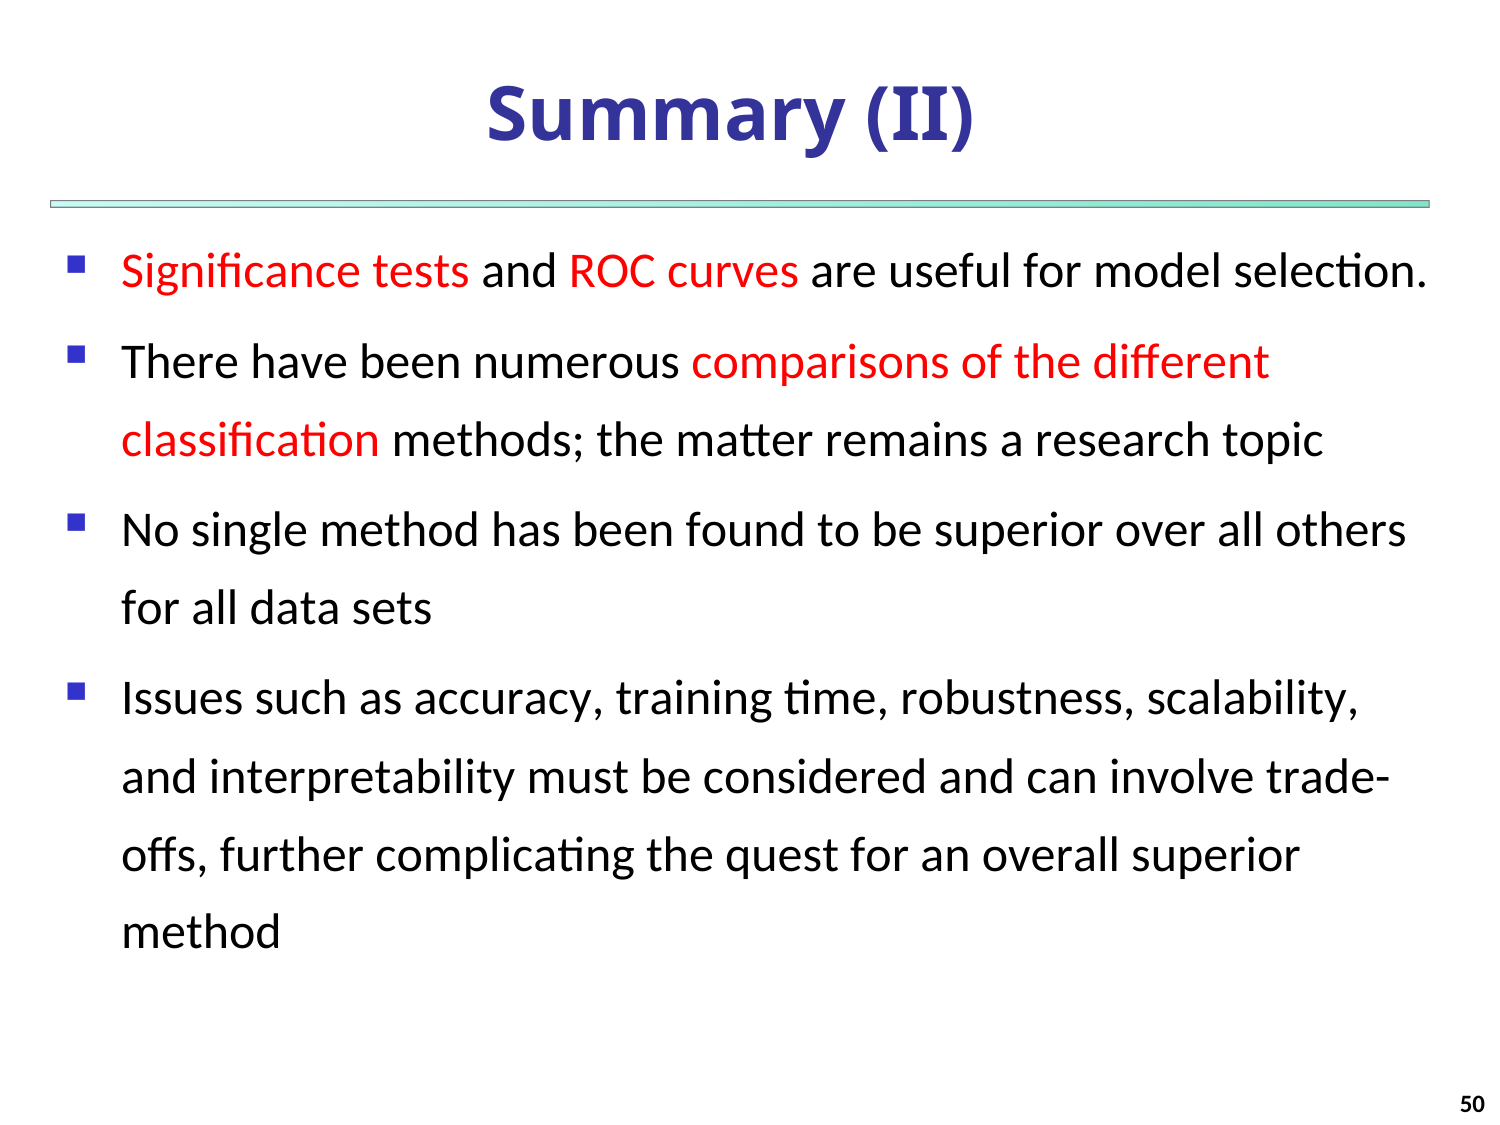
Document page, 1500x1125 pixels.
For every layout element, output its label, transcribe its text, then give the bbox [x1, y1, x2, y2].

text_box <number> [1187, 1062, 1500, 1125]
list Significance tests and ROC curves are useful for model selection. There have been numerous comparisons of the different classification methods; the matter remains a research topic No single method has been found to be superior over all others for all data sets Issues such as accuracy, training time, robustness, scalability, and interpretability must be considered and can involve trade-offs, further complicating the quest for an overall superior method [50, 212, 1450, 1123]
title Summary (II) [37, 57, 1425, 163]
